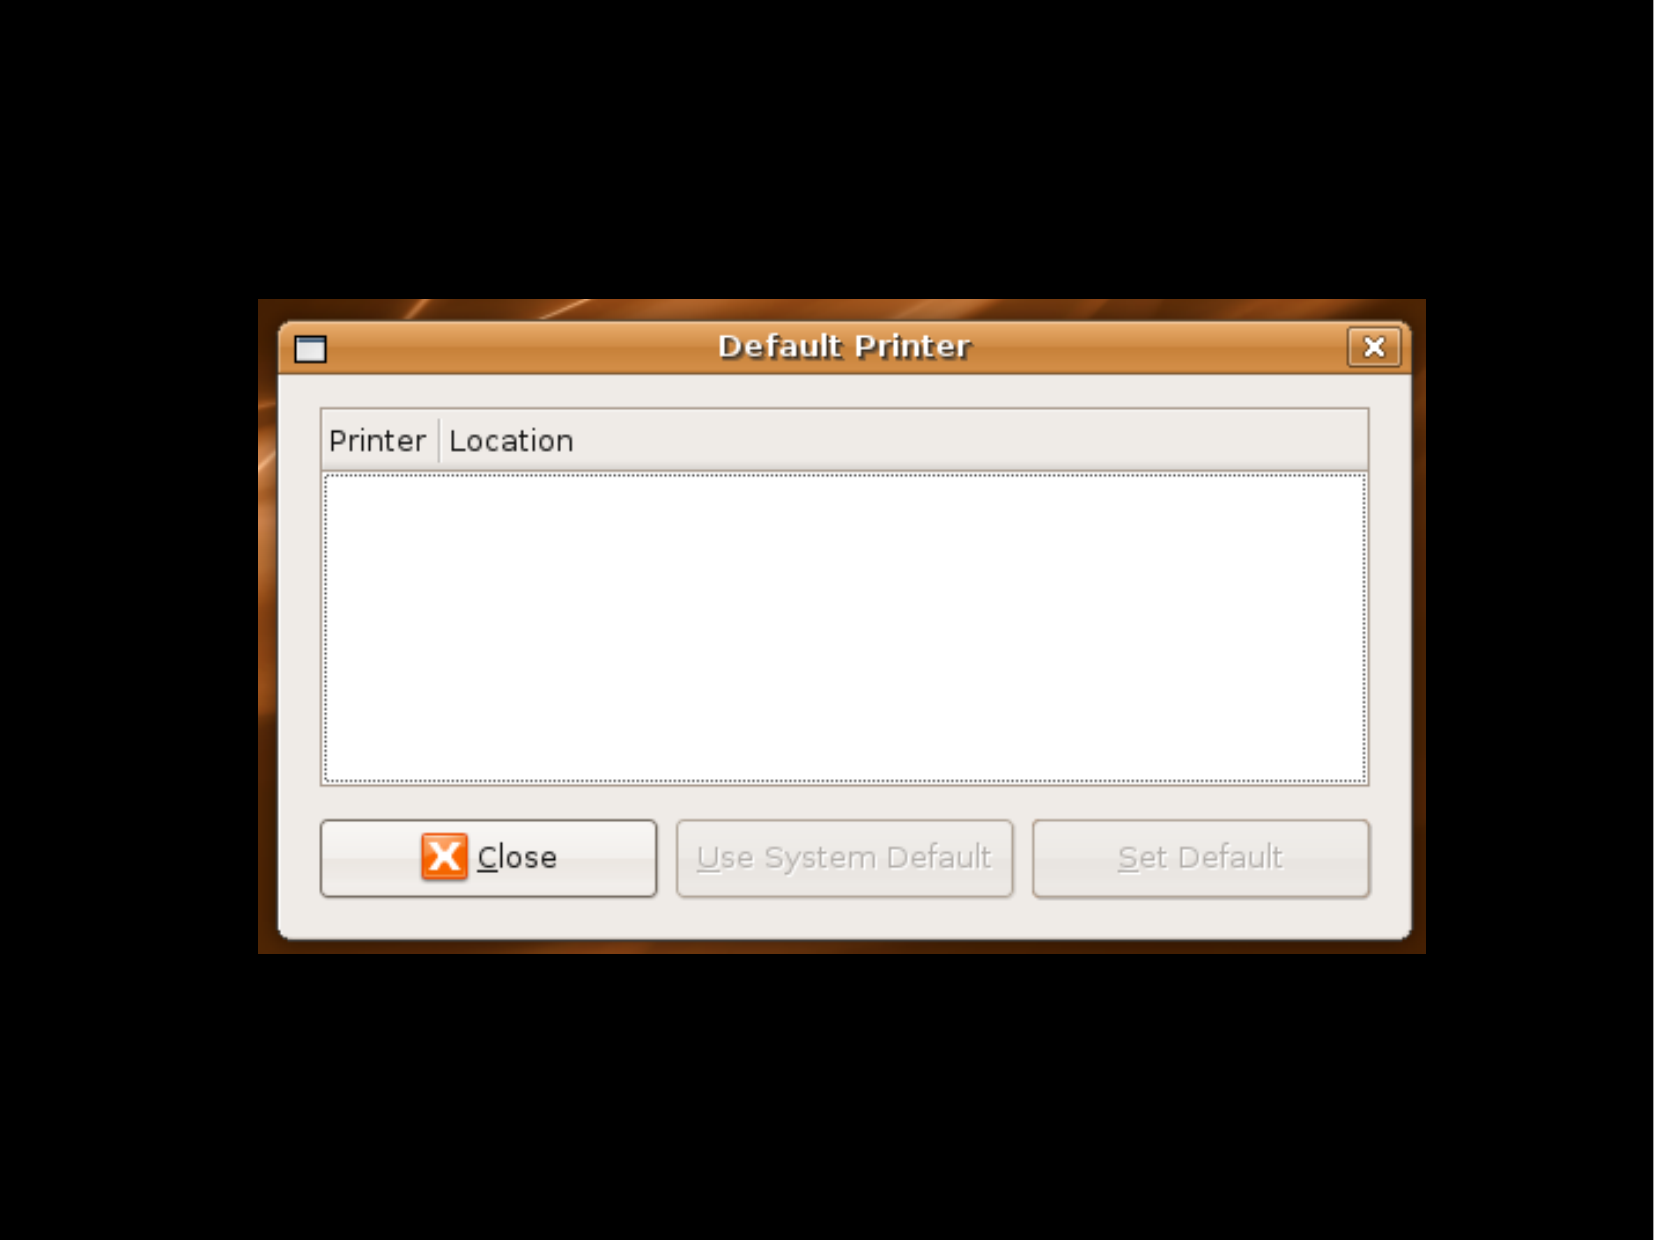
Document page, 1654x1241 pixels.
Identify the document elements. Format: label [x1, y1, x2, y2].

picture [258, 299, 1426, 954]
